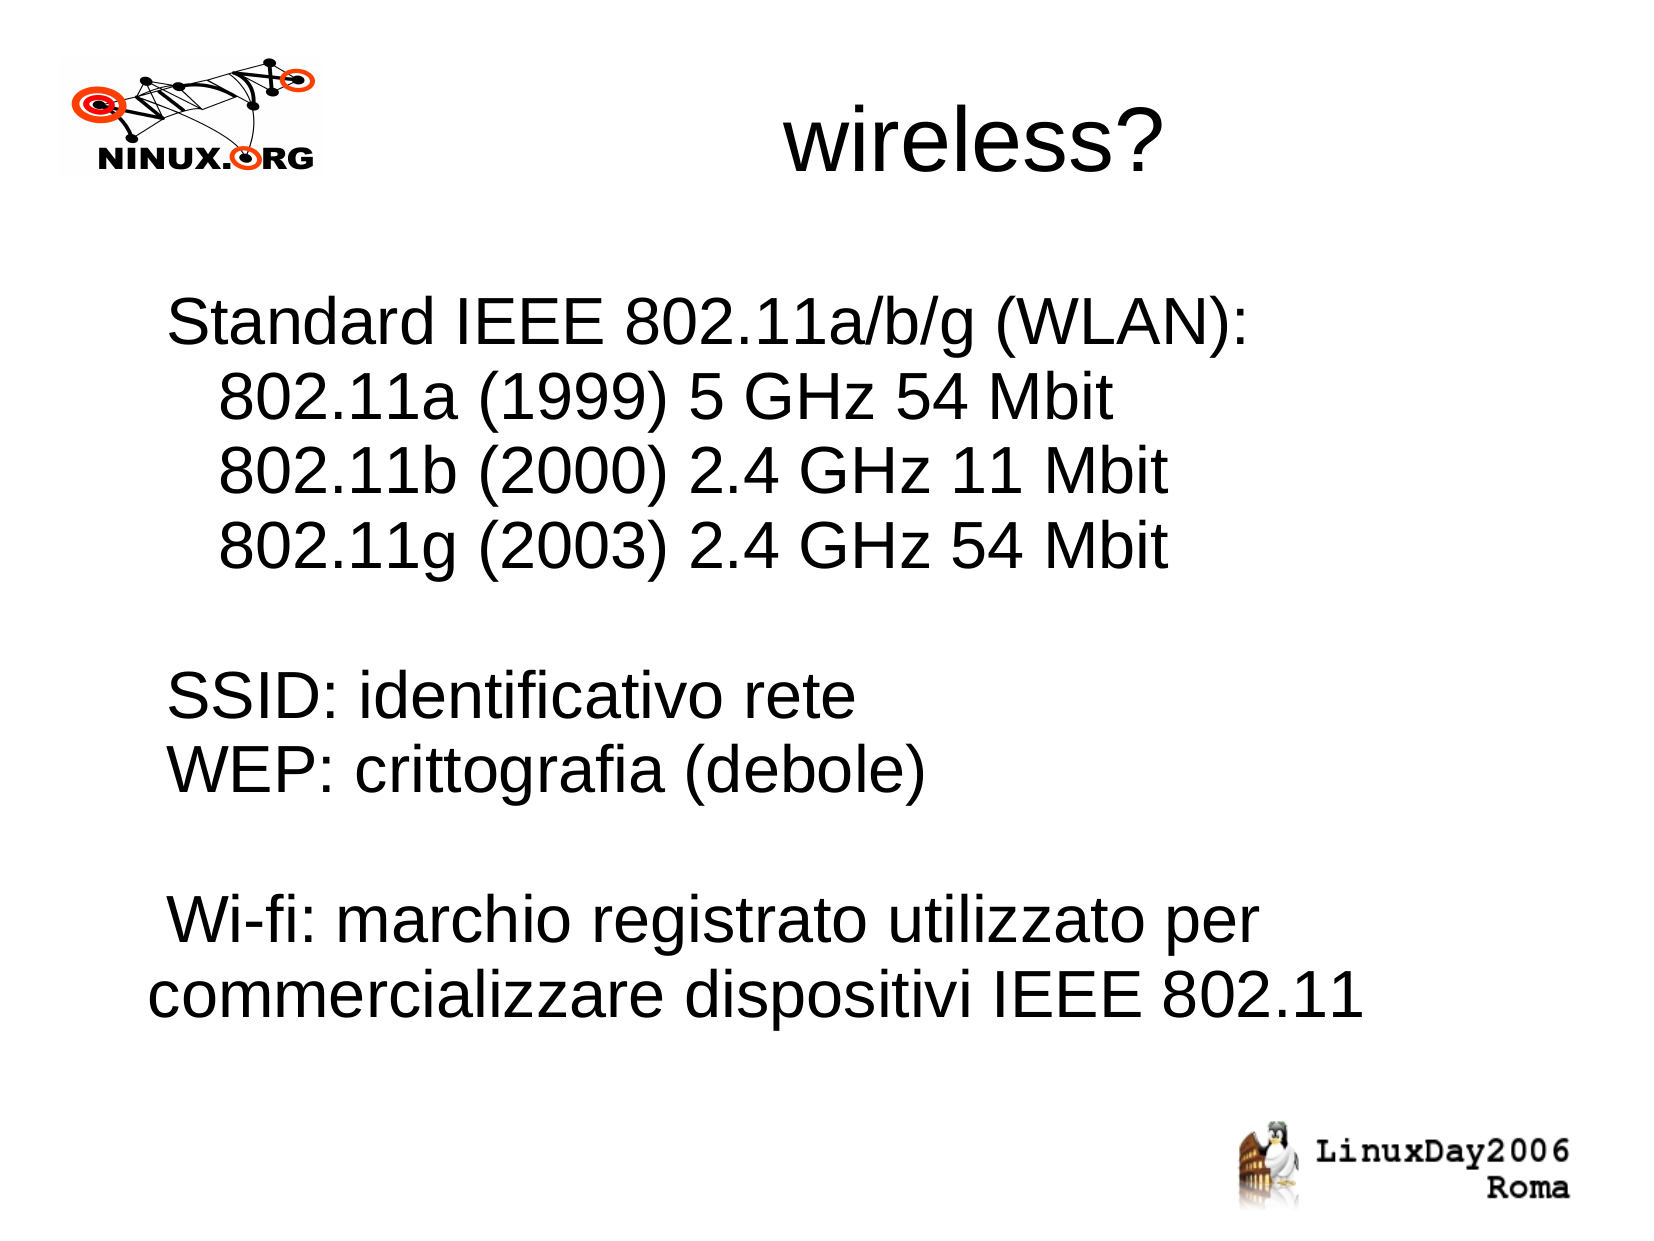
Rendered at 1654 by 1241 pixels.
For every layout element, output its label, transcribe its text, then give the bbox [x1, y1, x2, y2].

picture [1234, 1121, 1589, 1211]
picture [59, 58, 323, 178]
subtitle Standard IEEE 802.11a/b/g (WLAN): 802.11a (1999) 5 GHz 54 Mbit 802.11b (2000) 2.4 GHz 11 Mbit 802.11g (2003) 2.4 GHz 54 Mbit SSID: identificativo rete WEP: crittografia (debole) Wi-fi: marchio registrato utilizzato per commercializzare dispositivi IEEE 802.11 [147, 206, 1418, 1109]
title wireless? [383, 43, 1565, 237]
